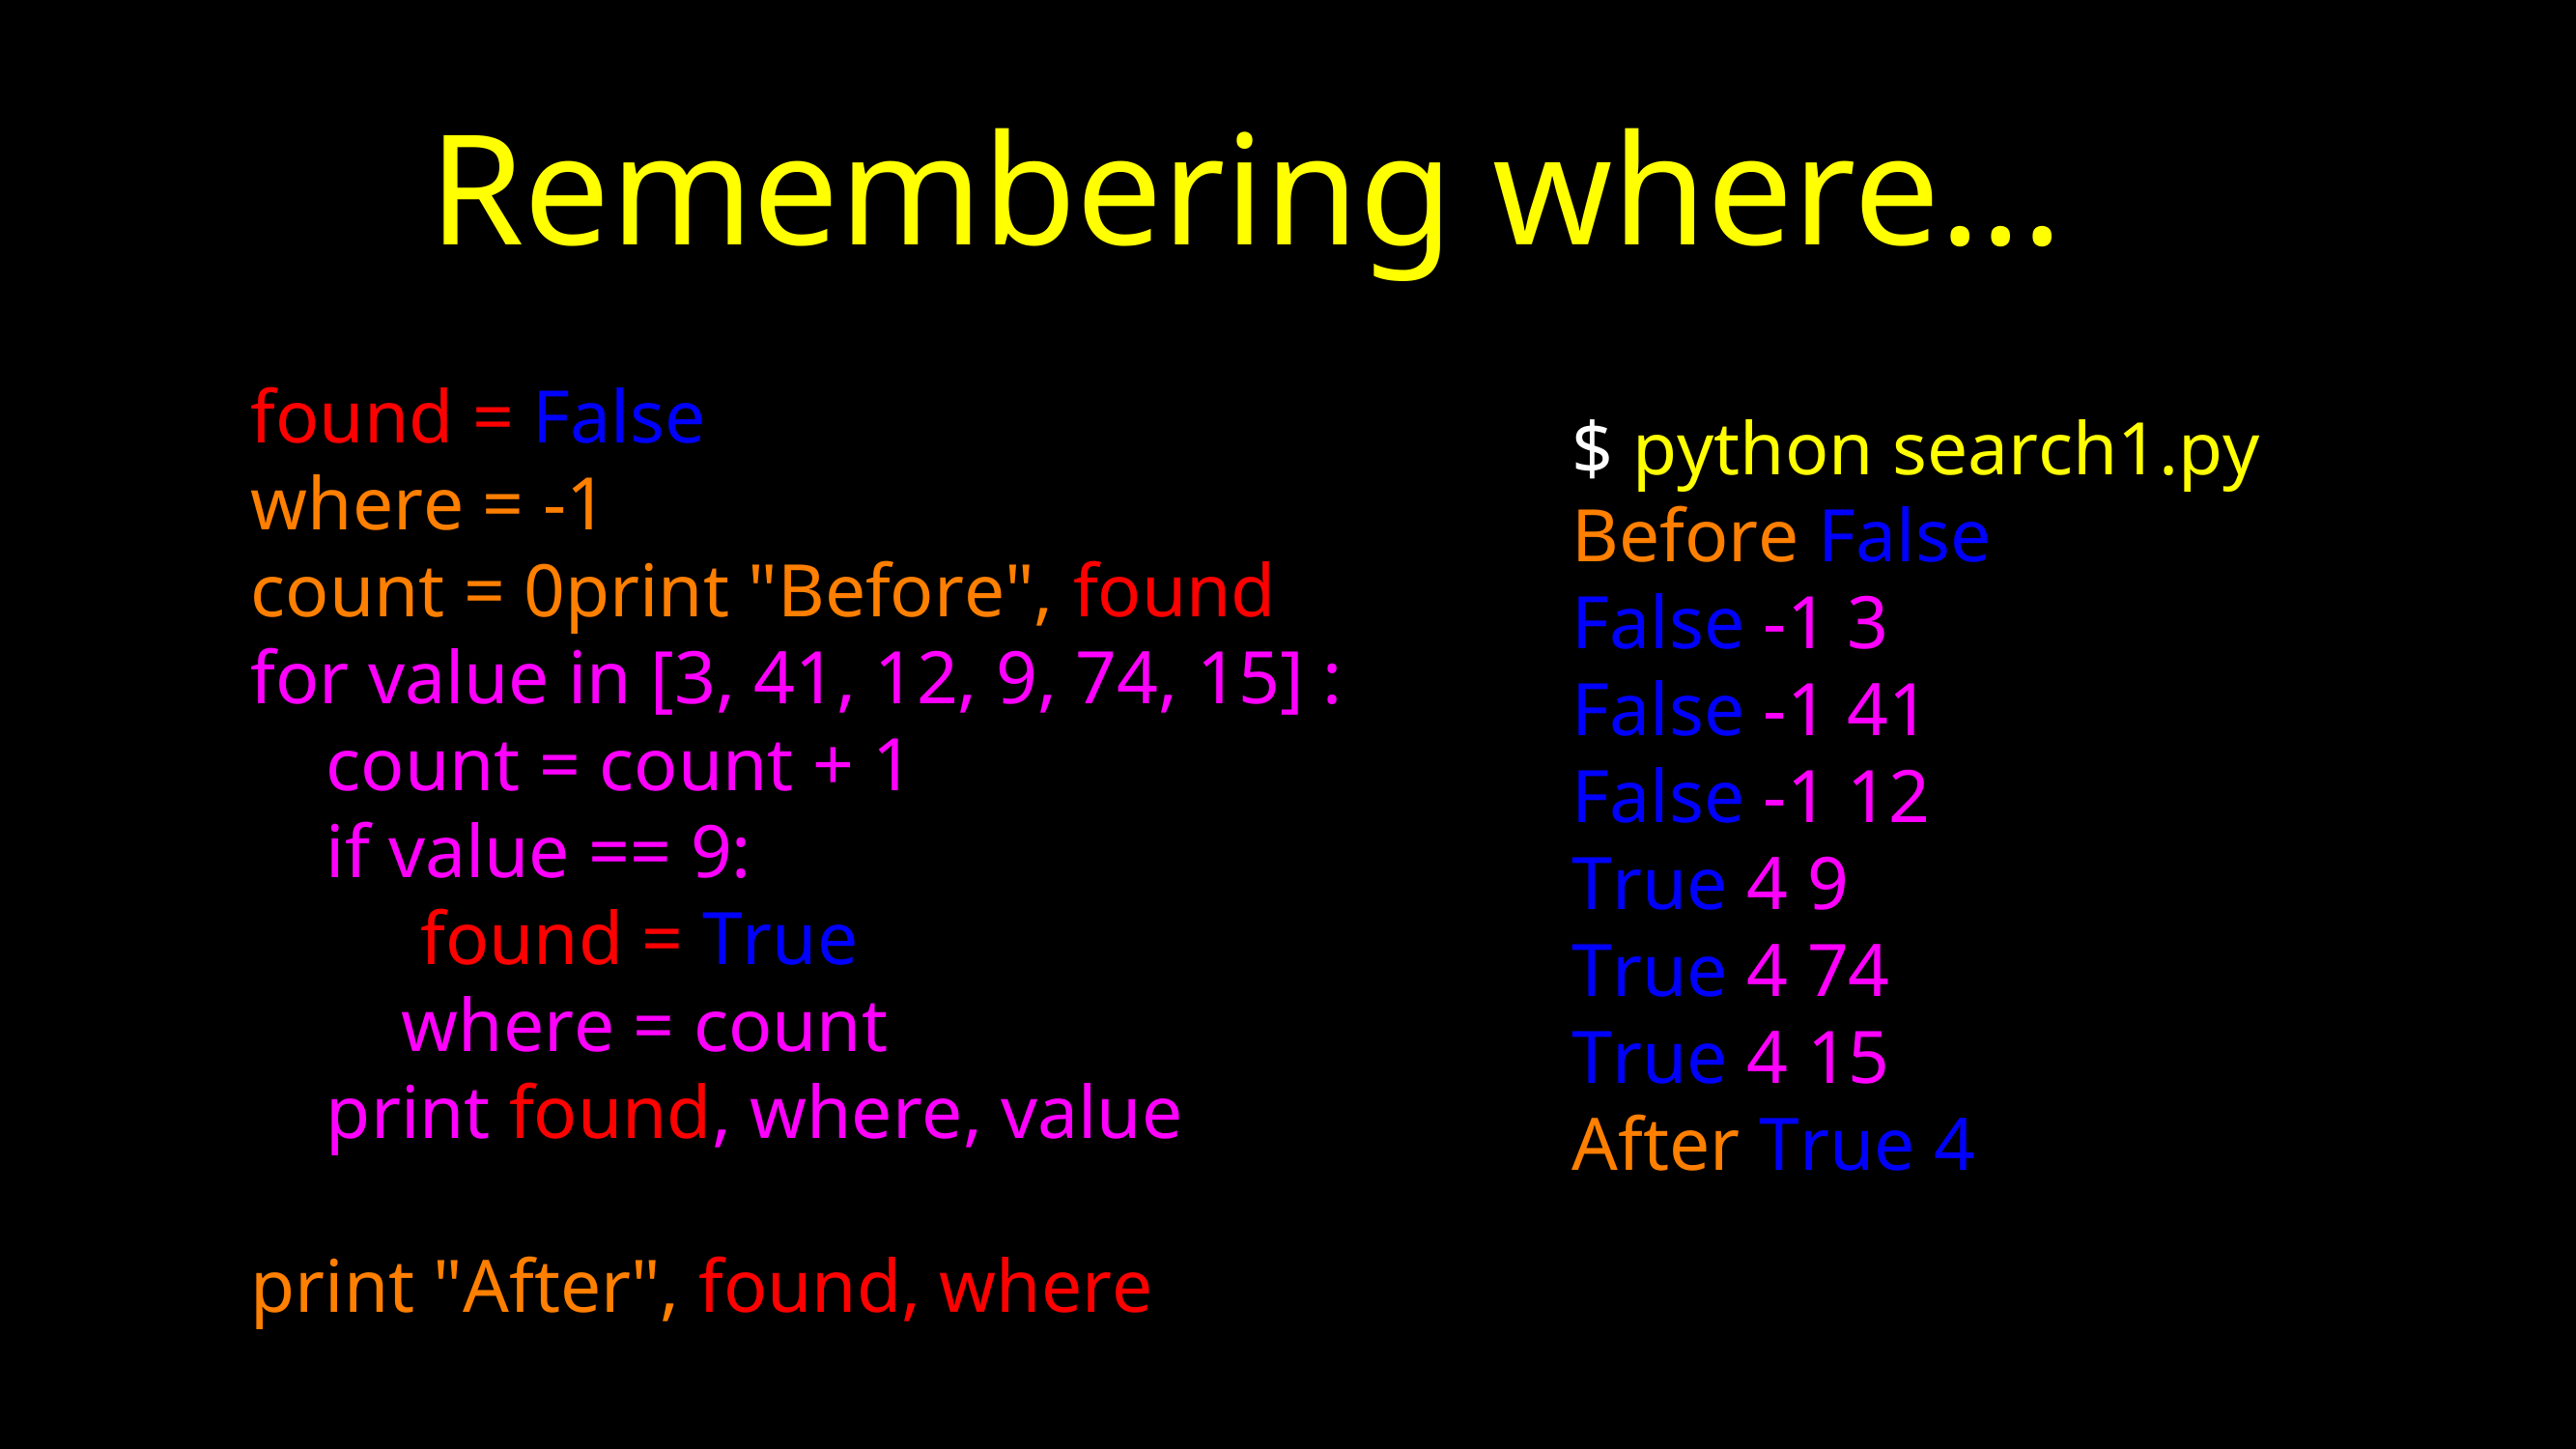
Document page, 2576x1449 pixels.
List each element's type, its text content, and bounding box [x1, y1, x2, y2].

title Remembering where... [142, 2, 2351, 367]
text_box $ python search1.py Before False False -1 3 False -1 41 False -1 12 True 4 9 True 4 74 True 4 15 After True 4 [1571, 402, 2280, 1185]
text_box found = False where = -1 count = 0print "Before", found for value in [3, 41, 12, 9, 74, 15] : count = count + 1 if value == 9: found = True where = count print found, where, value print "After", found, where [250, 370, 1344, 1327]
